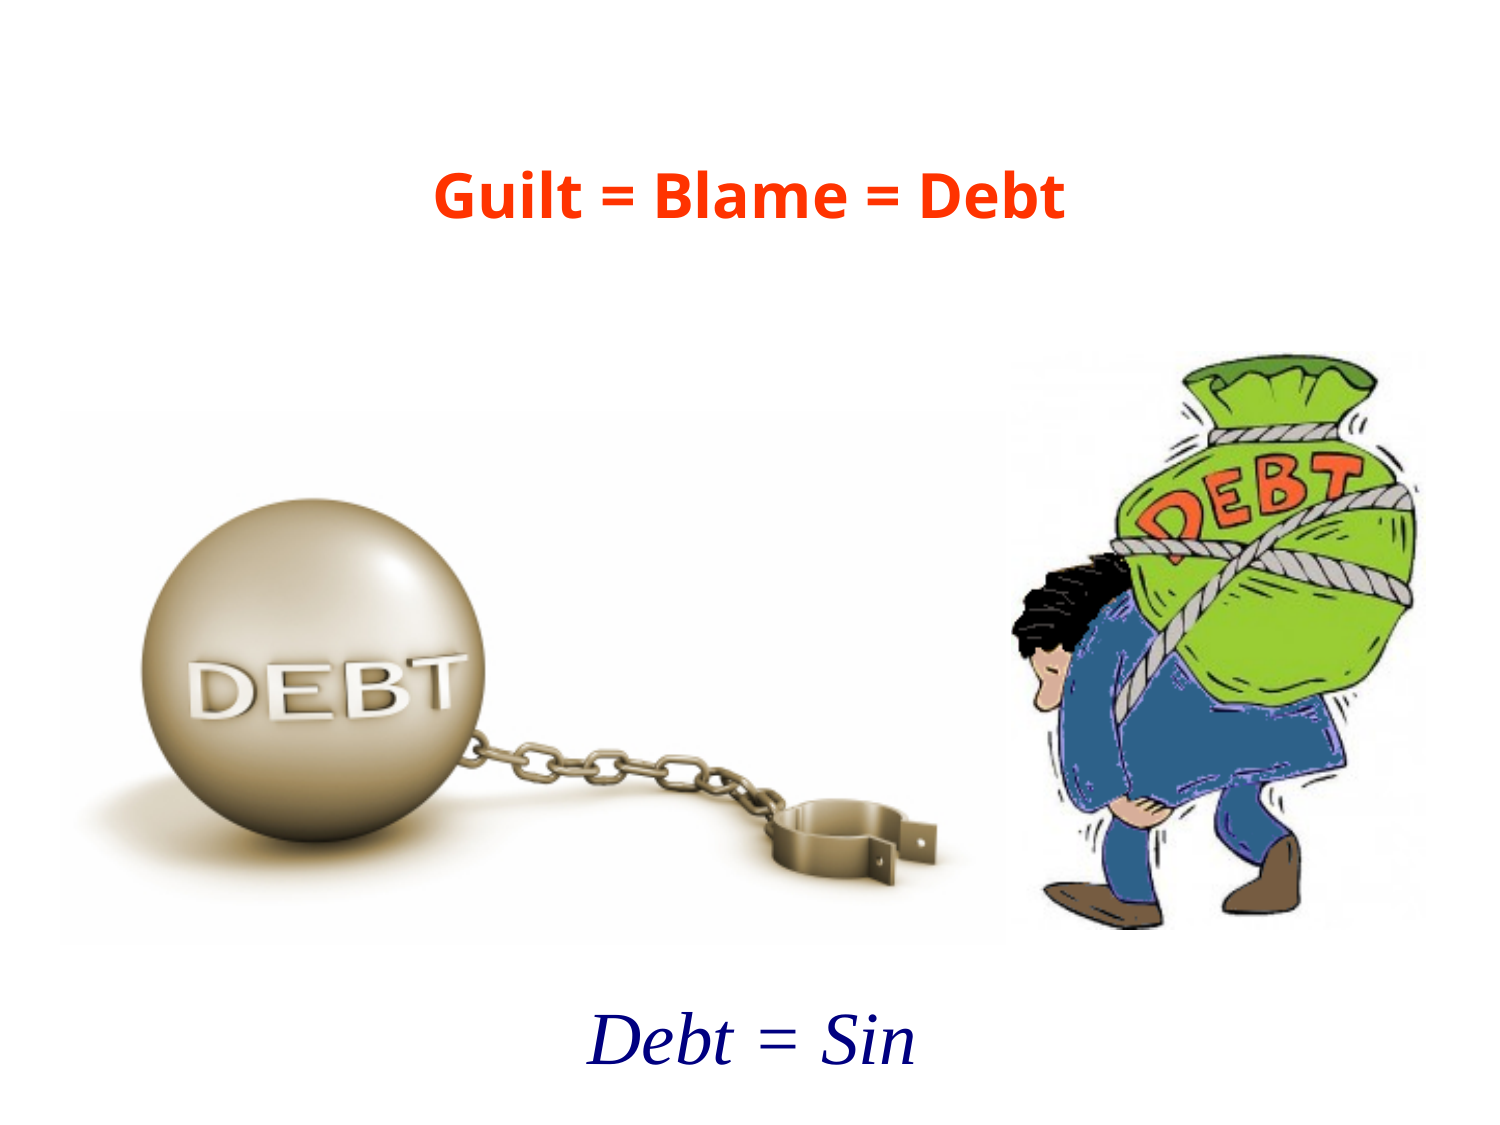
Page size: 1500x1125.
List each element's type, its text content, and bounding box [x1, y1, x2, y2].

picture [60, 411, 1006, 946]
picture [1011, 351, 1426, 931]
title Guilt = Blame = Debt [0, 99, 1500, 288]
text_box Debt = Sin [378, 982, 1127, 1088]
